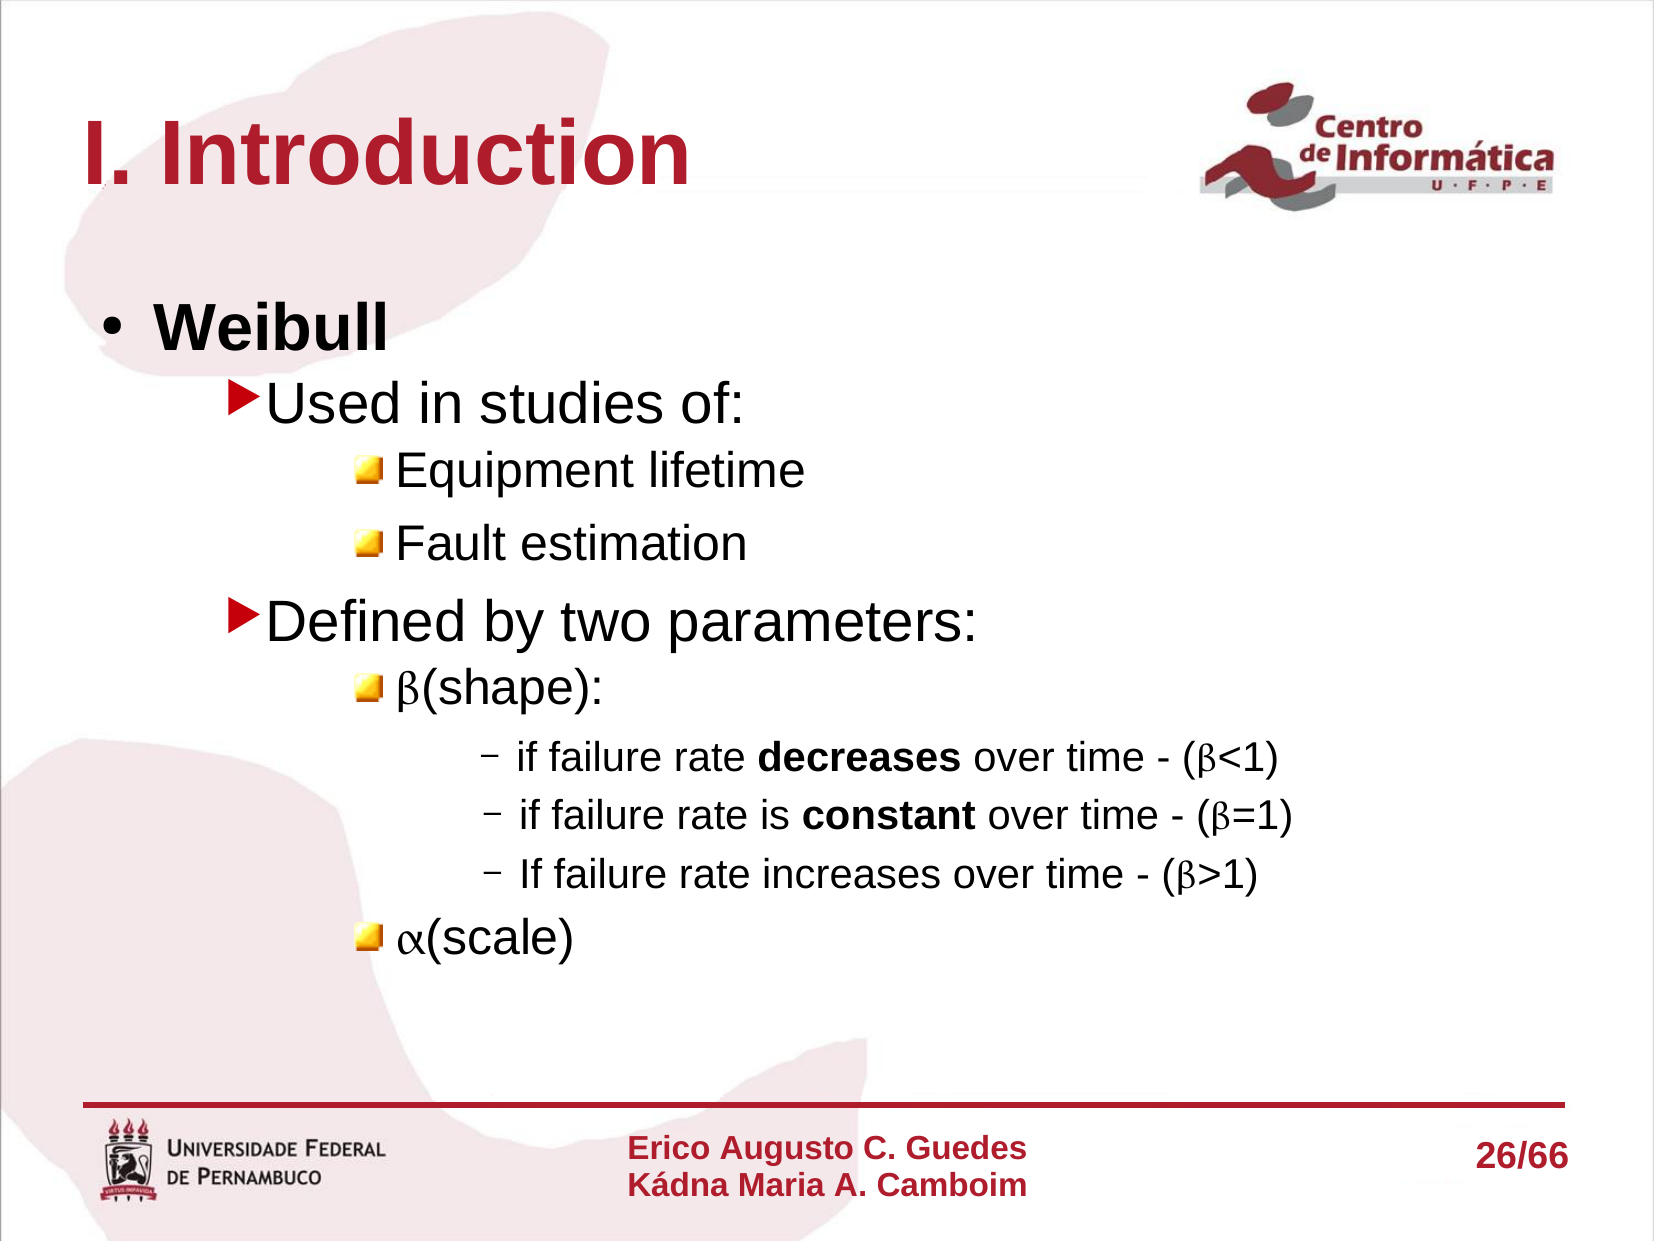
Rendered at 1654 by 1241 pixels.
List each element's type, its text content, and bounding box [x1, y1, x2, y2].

title I. Introduction [82, 56, 1571, 250]
picture [0, 0, 1654, 1241]
list Weibull Used in studies of: Equipment lifetime Fault estimation Defined by two parameters: (shape): if failure rate decreases over time - (<1) if failure rate is constant over time - (=1) If failure rate increases over time - (>1) (scale) [82, 290, 1571, 1137]
